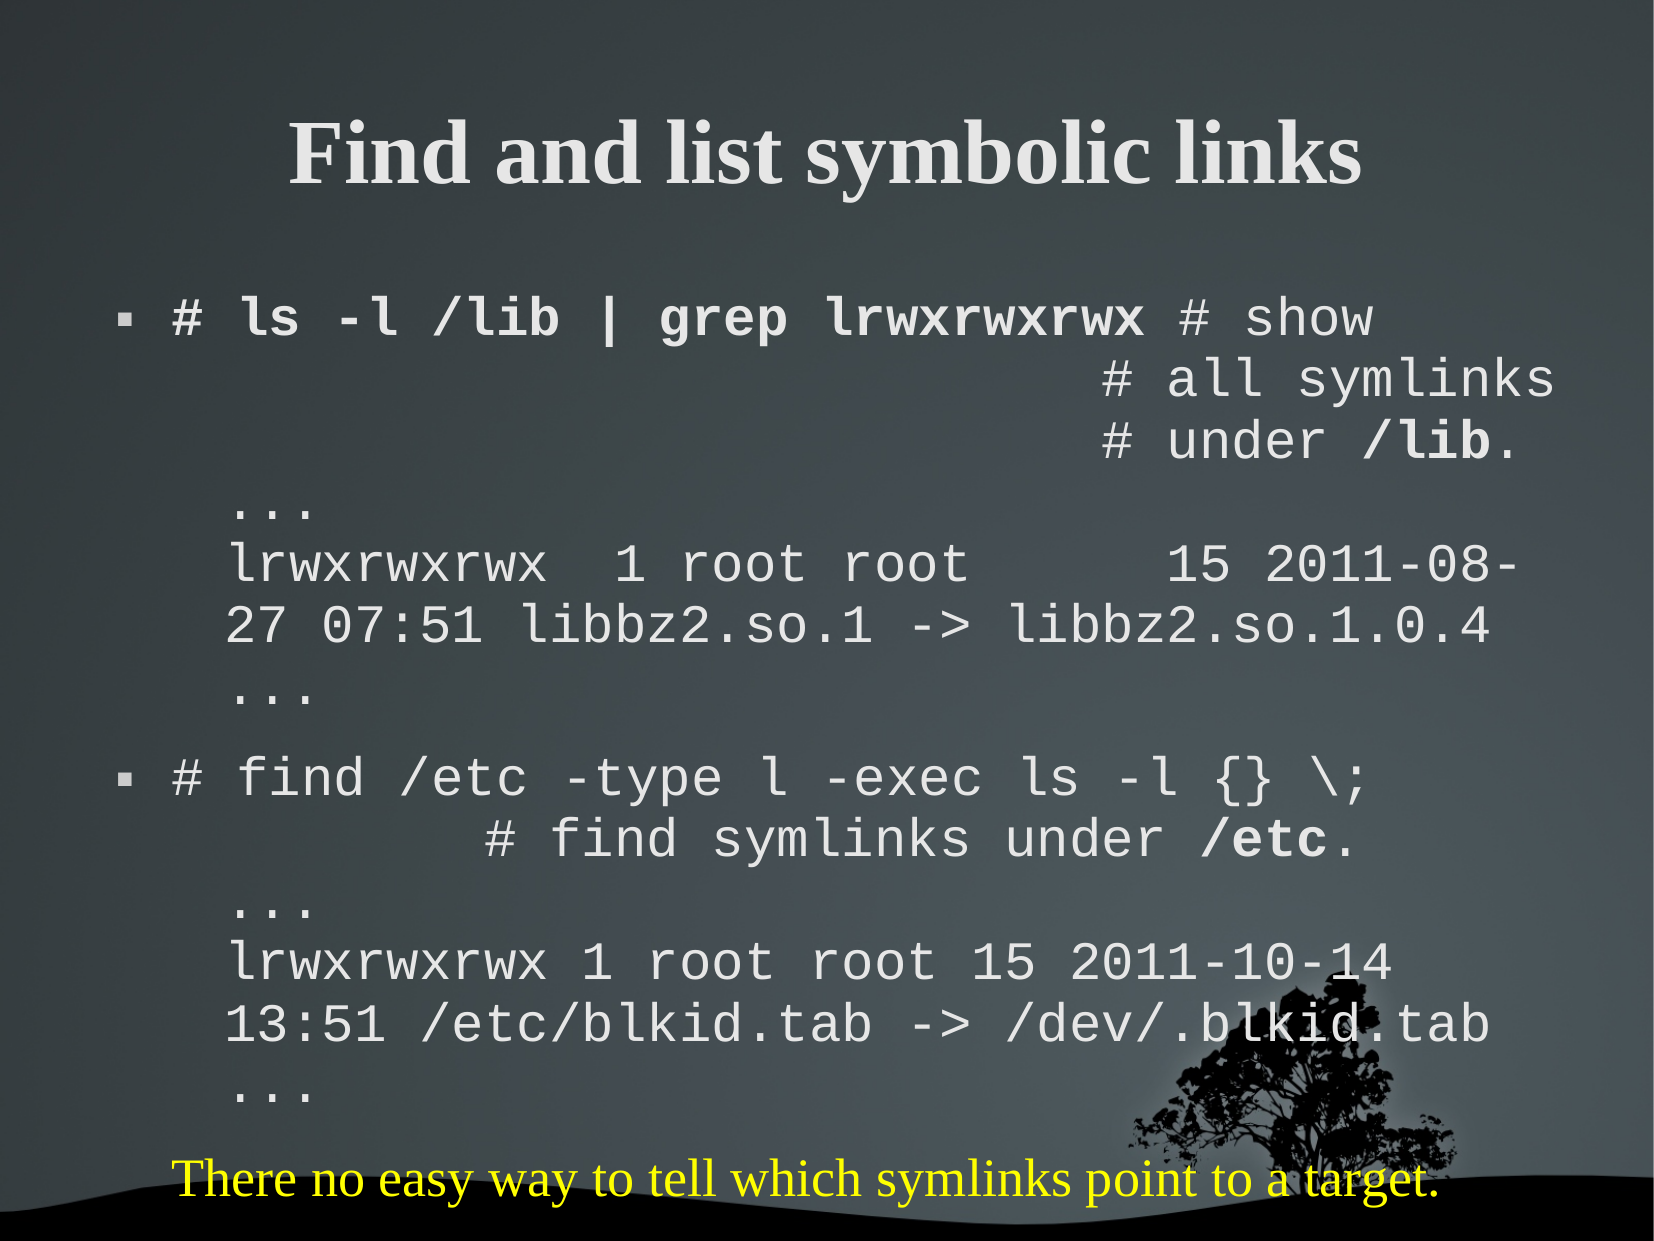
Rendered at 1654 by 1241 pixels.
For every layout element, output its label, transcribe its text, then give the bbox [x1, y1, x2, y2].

title Find and list symbolic links [82, 49, 1571, 257]
list # ls -l /lib | grep lrwxrwxrwx # show # all symlinks # under /lib. ... lrwxrwxrwx 1 root root 15 2011-08-27 07:51 libbz2.so.1 -> libbz2.so.1.0.4 ... # find /etc -type l -exec ls -l {} \; # find symlinks under /etc. ... lrwxrwxrwx 1 root root 15 2011-10-14 13:51 /etc/blkid.tab -> /dev/.blkid.tab ... There no easy way to tell which symlinks point to a target. [82, 290, 1571, 1209]
picture [0, 0, 1654, 1241]
